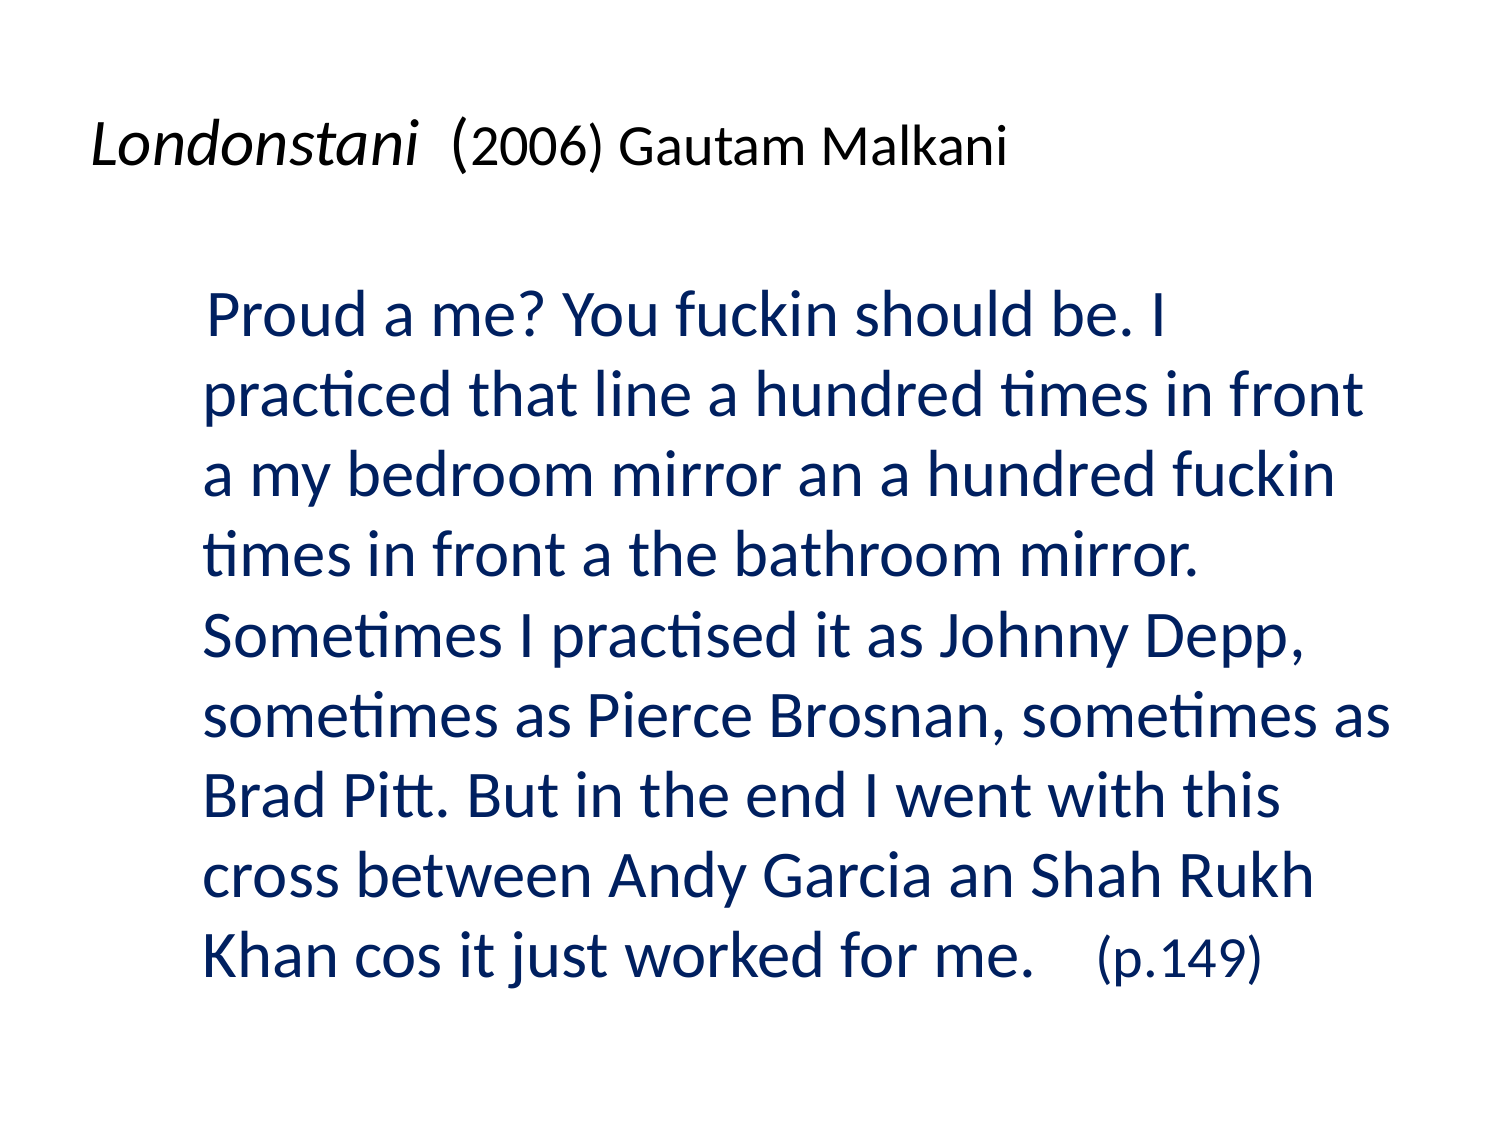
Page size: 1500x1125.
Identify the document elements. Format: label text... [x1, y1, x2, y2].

title Londonstani (2006) Gautam Malkani [75, 78, 1426, 138]
list Proud a me? You fuckin should be. I practiced that line a hundred times in front a my bedroom mirror an a hundred fuckin times in front a the bathroom mirror. Sometimes I practised it as Johnny Depp, sometimes as Pierce Brosnan, sometimes as Brad Pitt. But in the end I went with this cross between Andy Garcia an Shah Rukh Khan cos it just worked for me. (p.149) [75, 220, 1426, 1005]
